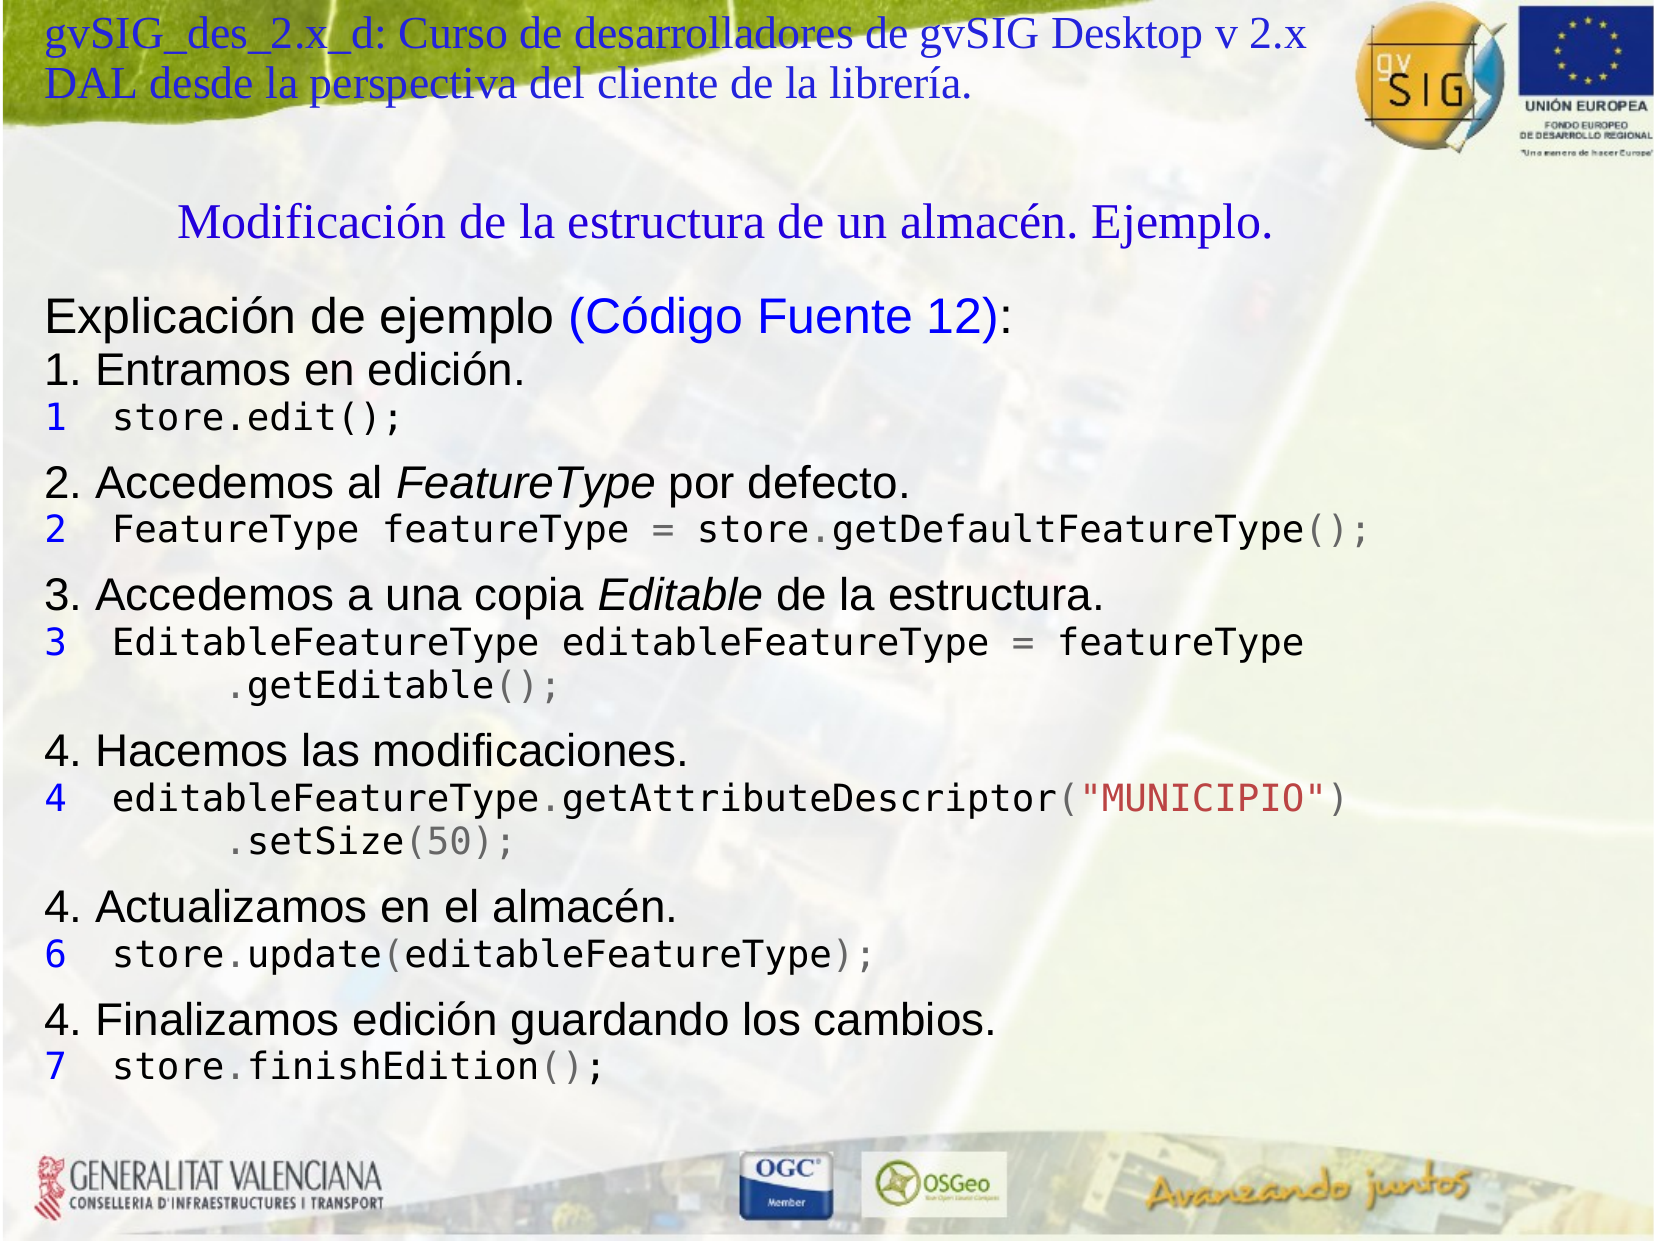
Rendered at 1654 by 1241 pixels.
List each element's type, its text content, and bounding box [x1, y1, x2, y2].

text_box Explicación de ejemplo (Código Fuente 12): 1. Entramos en edición. 1 store.edit(); 2. Accedemos al FeatureType por defecto. 2 FeatureType featureType = store.getDefaultFeatureType(); 3. Accedemos a una copia Editable de la estructura. 3 EditableFeatureType editableFeatureType = featureType .getEditable(); 4. Hacemos las modificaciones. 4 editableFeatureType.getAttributeDescriptor("MUNICIPIO") .setSize(50); 4. Actualizamos en el almacén. 6 store.update(editableFeatureType); 4. Finalizamos edición guardando los cambios. 7 store.finishEdition(); [29, 281, 1625, 1170]
picture [2, 0, 1654, 1241]
title Modificación de la estructura de un almacén. Ejemplo. [177, 88, 1329, 281]
